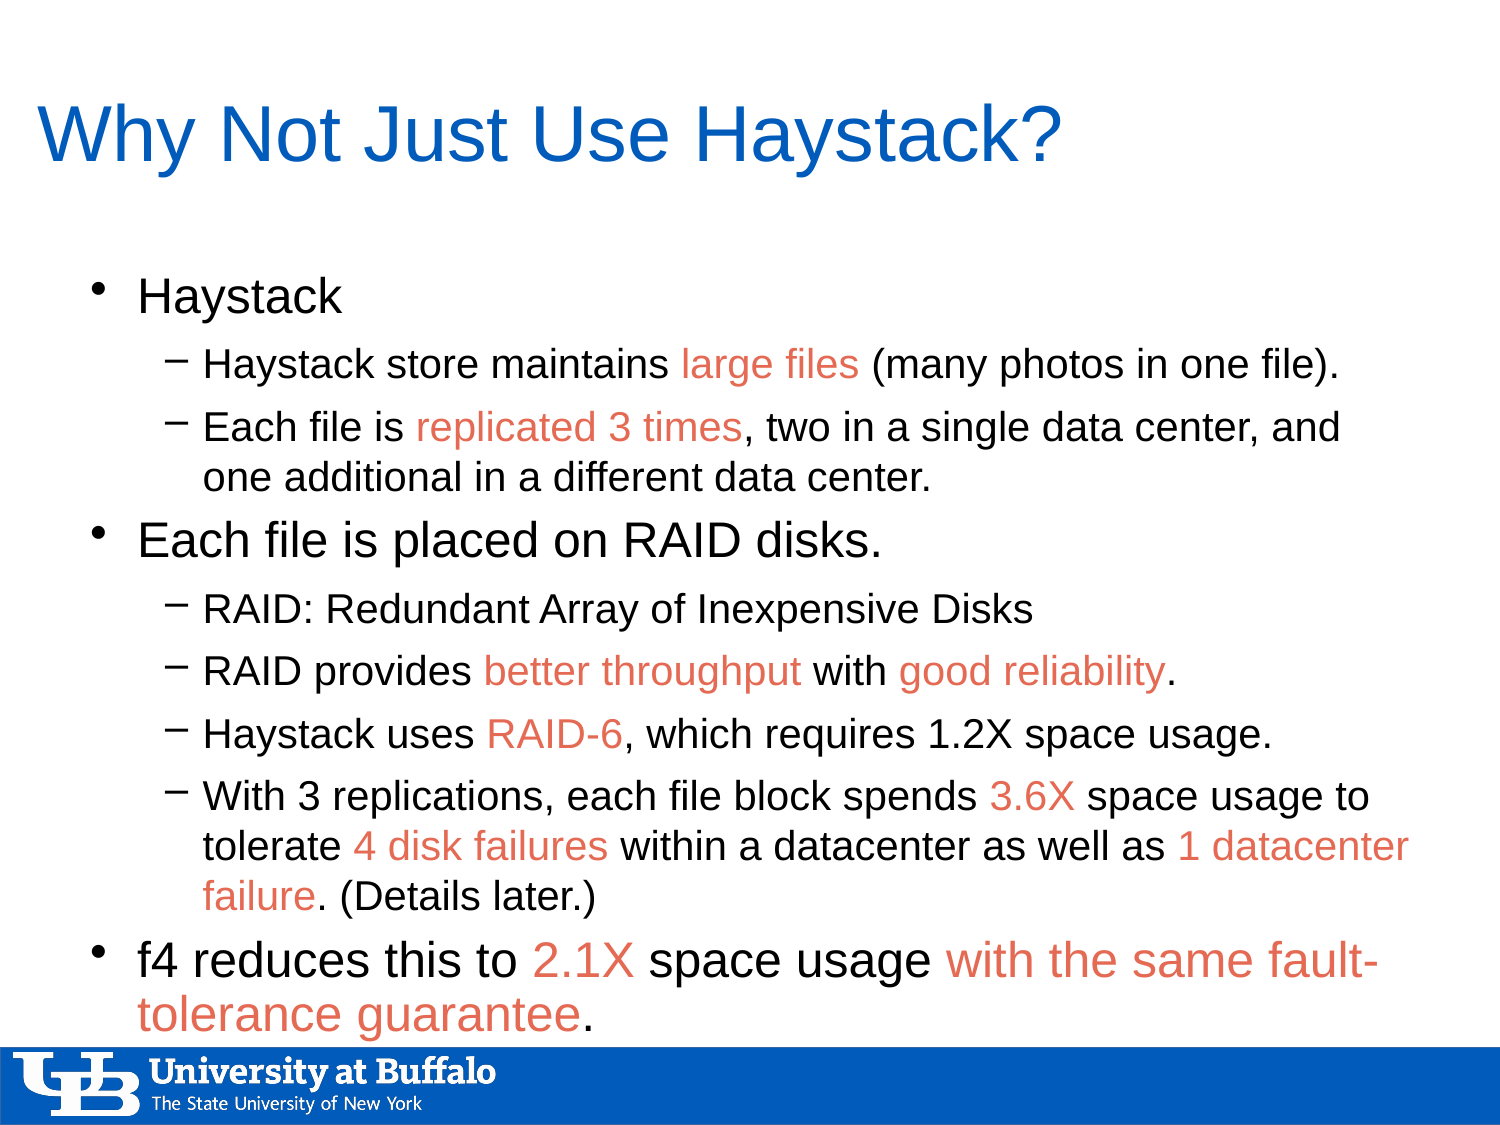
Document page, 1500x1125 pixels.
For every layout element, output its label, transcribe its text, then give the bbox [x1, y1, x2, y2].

list Haystack Haystack store maintains large files (many photos in one file). Each file is replicated 3 times, two in a single data center, and one additional in a different data center. Each file is placed on RAID disks. RAID: Redundant Array of Inexpensive Disks RAID provides better throughput with good reliability. Haystack uses RAID-6, which requires 1.2X space usage. With 3 replications, each file block spends 3.6X space usage to tolerate 4 disk failures within a datacenter as well as 1 datacenter failure. (Details later.) f4 reduces this to 2.1X space usage with the same fault-tolerance guarantee. [75, 263, 1425, 916]
picture [13, 1052, 496, 1116]
title Why Not Just Use Haystack? [37, 95, 1388, 173]
